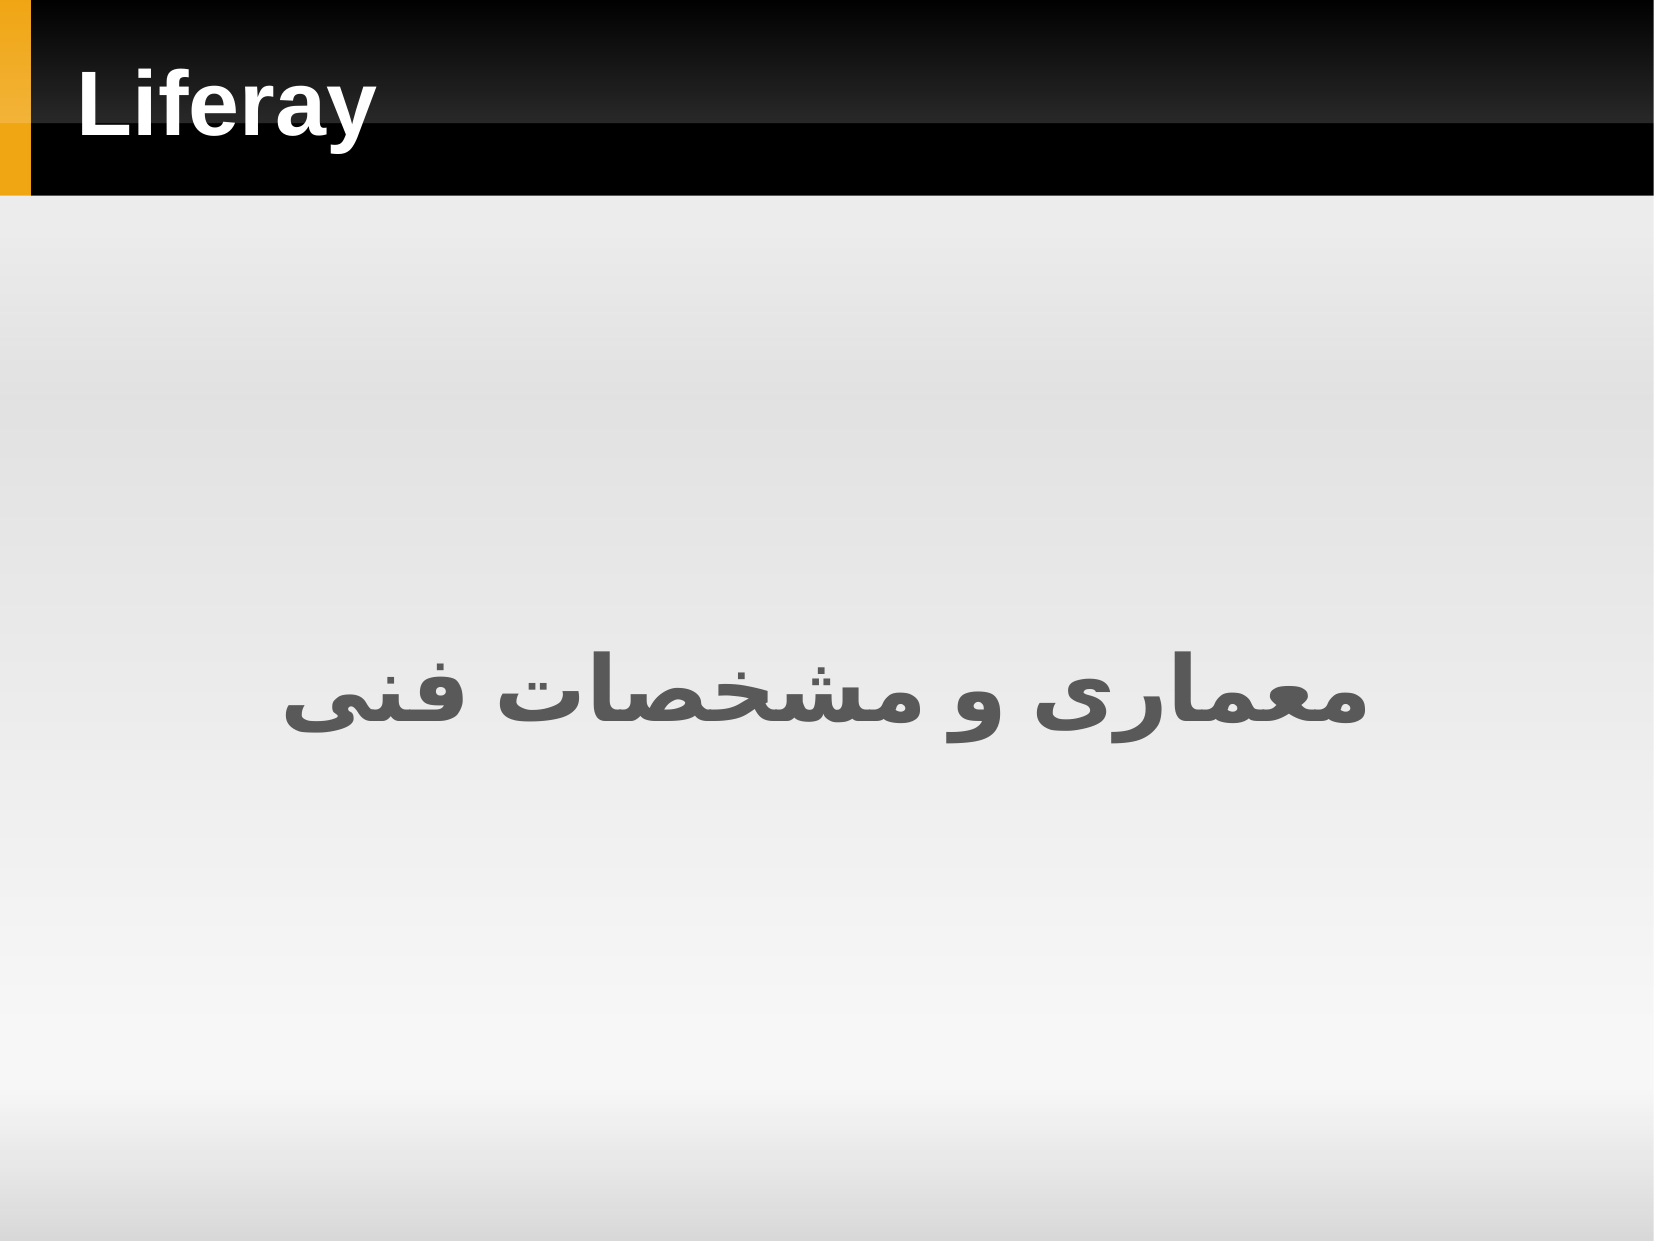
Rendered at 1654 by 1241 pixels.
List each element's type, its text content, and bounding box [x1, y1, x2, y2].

subtitle معماری و مشخصات فنی [82, 297, 1571, 1102]
picture [0, 0, 1654, 1241]
title Liferay [76, 7, 1565, 200]
